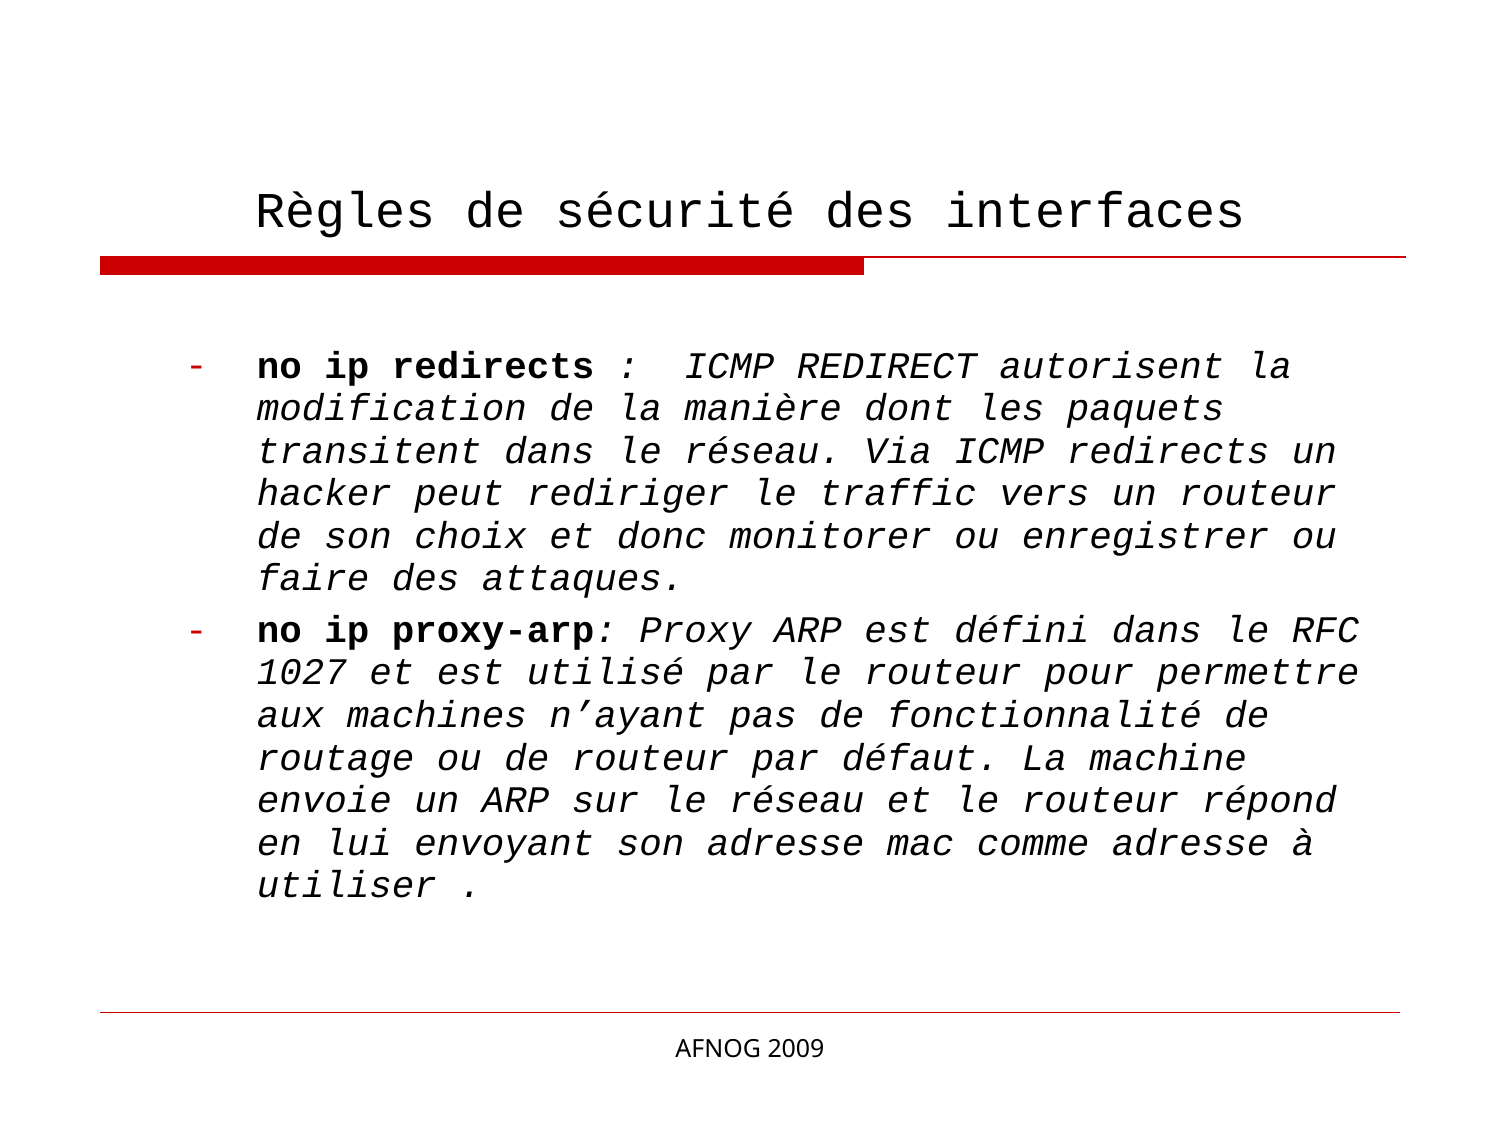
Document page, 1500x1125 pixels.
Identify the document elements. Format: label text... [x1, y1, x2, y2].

title Règles de sécurité des interfaces [94, 49, 1407, 250]
list no ip redirects : ICMP REDIRECT autorisent la modification de la manière dont les paquets transitent dans le réseau. Via ICMP redirects un hacker peut rediriger le traffic vers un routeur de son choix et donc monitorer ou enregistrer ou faire des attaques. no ip proxy-arp: Proxy ARP est défini dans le RFC 1027 et est utilisé par le routeur pour permettre aux machines n’ayant pas de fonctionnalité de routage ou de routeur par défaut. La machine envoie un ARP sur le réseau et le routeur répond en lui envoyant son adresse mac comme adresse à utiliser . [92, 287, 1406, 988]
text_box AFNOG 2009 [512, 1024, 988, 1103]
